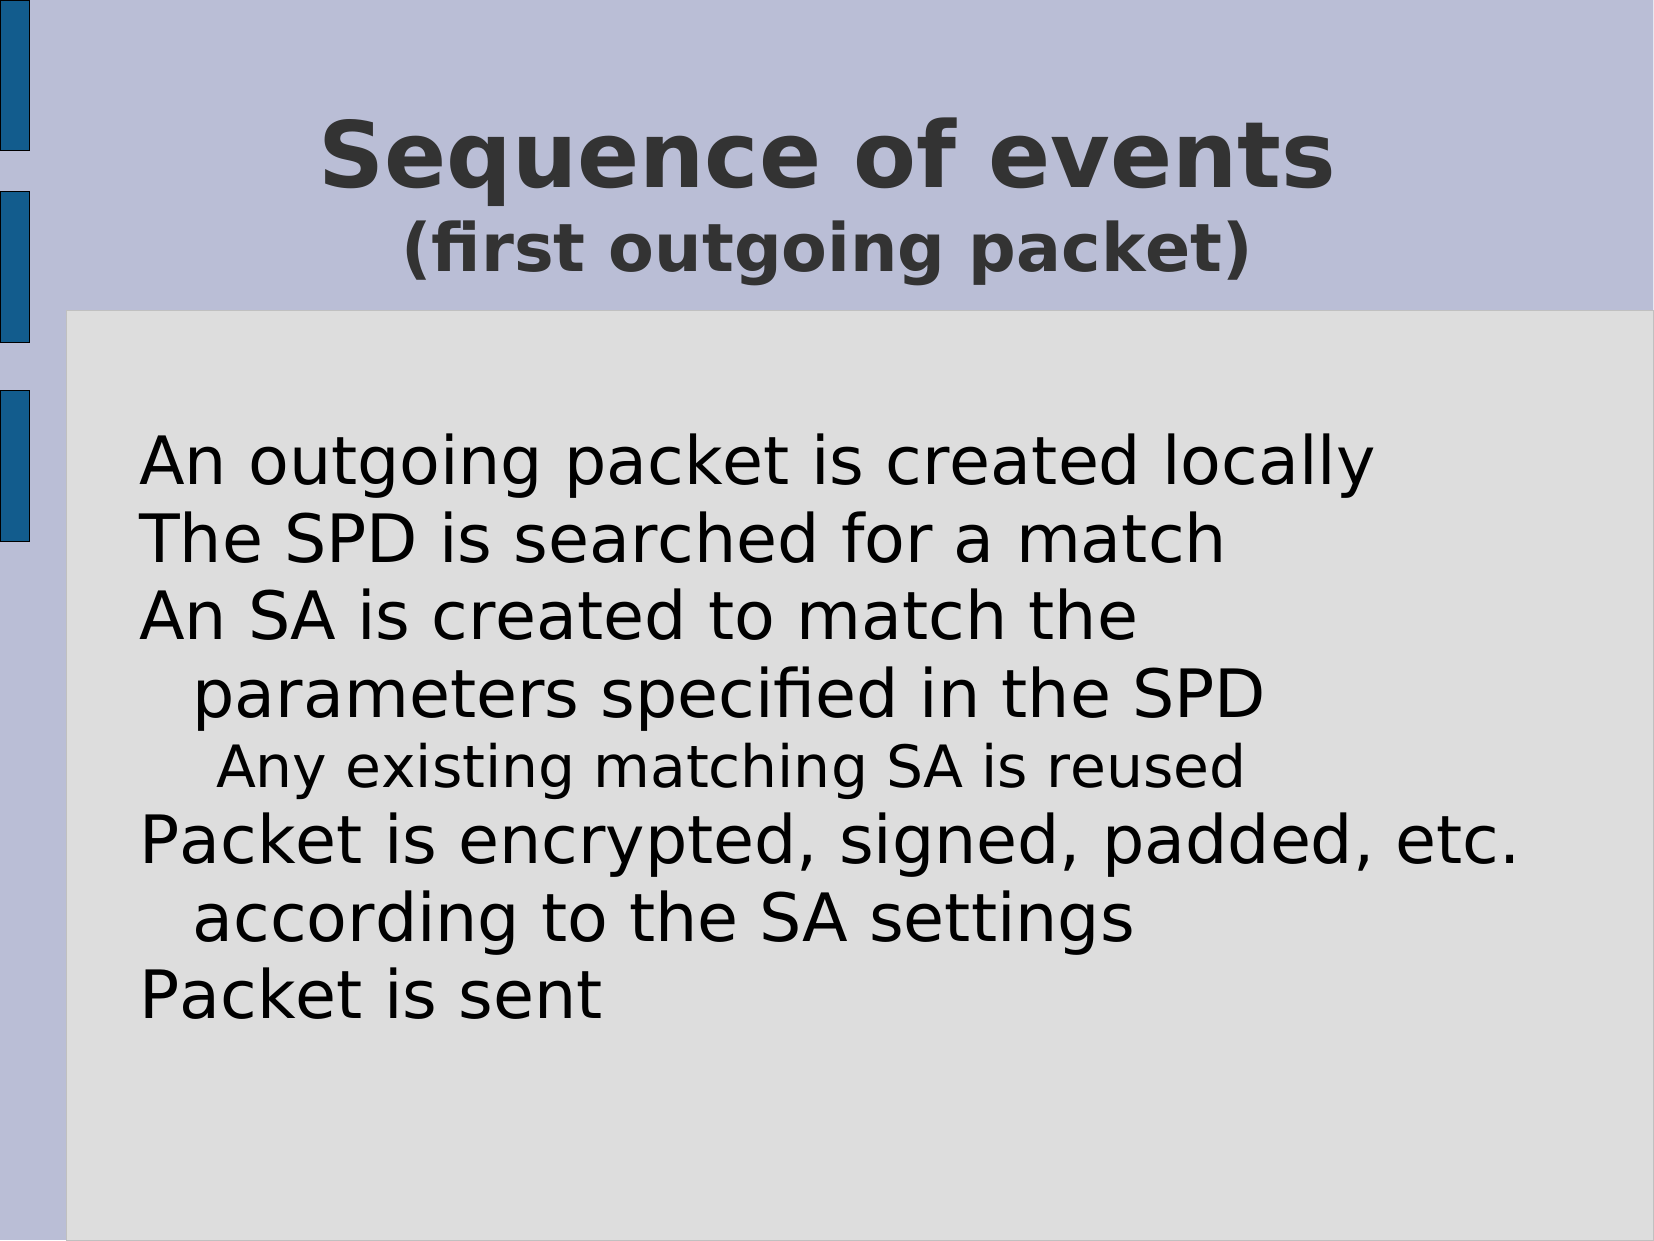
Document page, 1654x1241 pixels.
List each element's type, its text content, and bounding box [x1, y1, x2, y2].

list An outgoing packet is created locally The SPD is searched for a match An SA is created to match the parameters specified in the SPD Any existing matching SA is reused Packet is encrypted, signed, padded, etc. according to the SA settings Packet is sent [121, 344, 1534, 1127]
title Sequence of events (first outgoing packet) [121, 91, 1534, 299]
